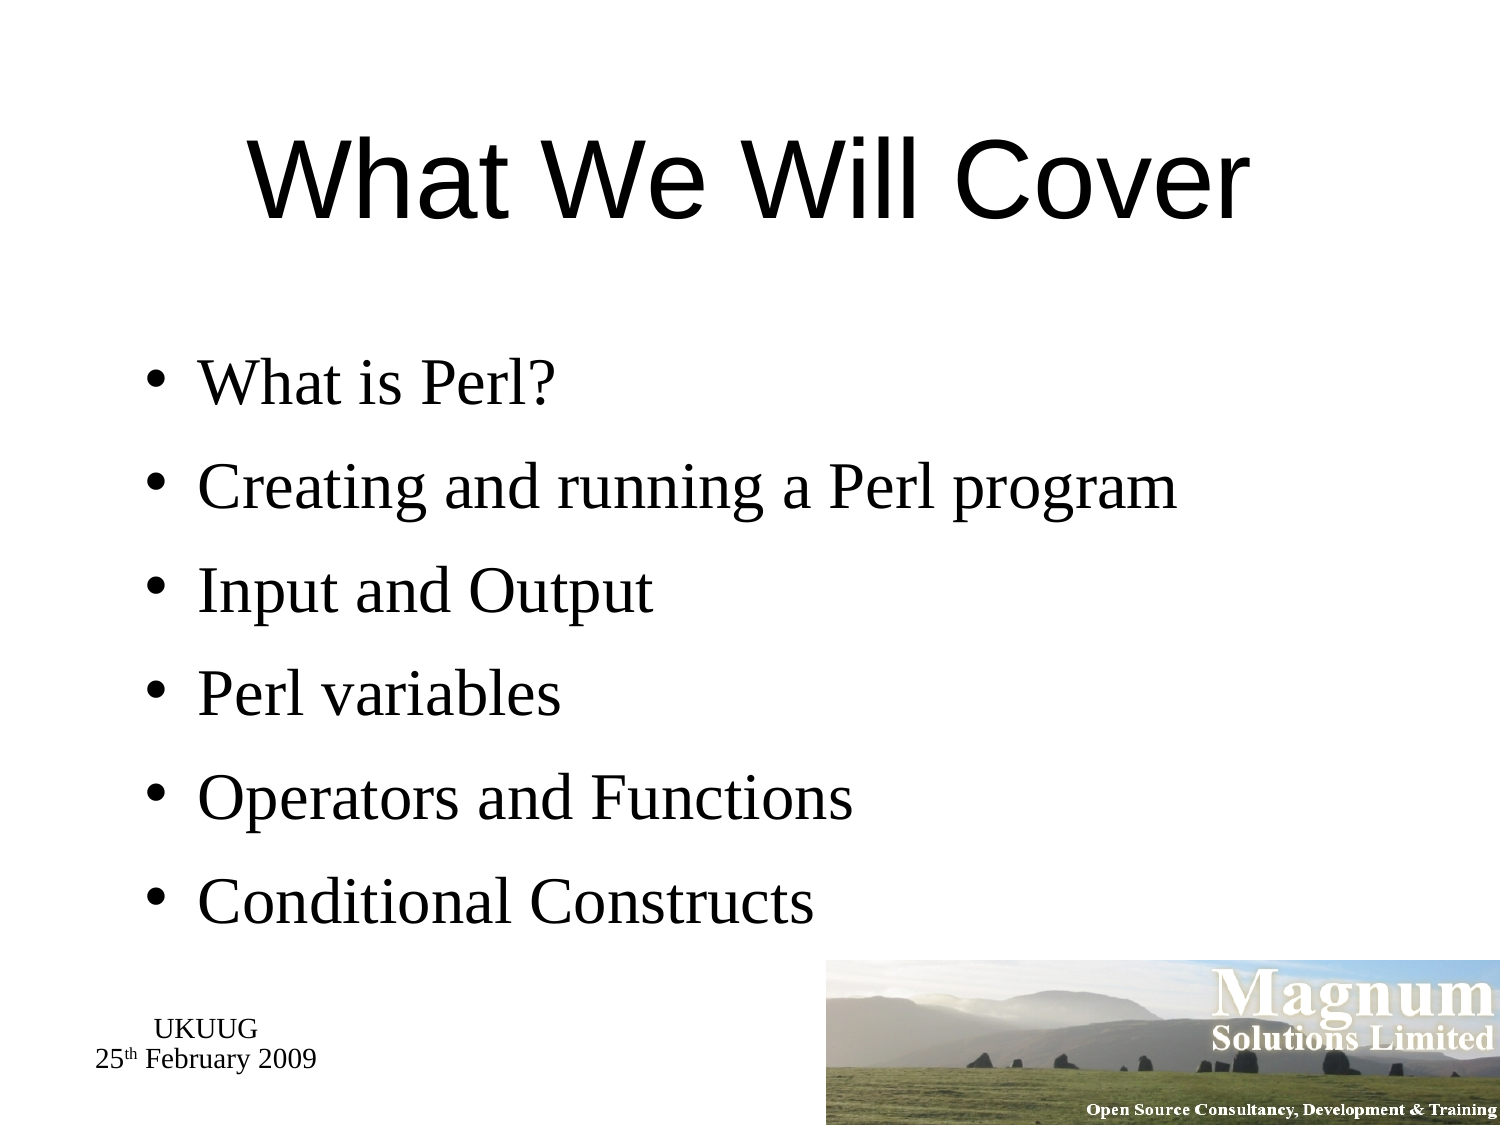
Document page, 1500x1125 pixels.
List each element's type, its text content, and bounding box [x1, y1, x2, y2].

picture [826, 960, 1500, 1125]
title What We Will Cover [112, 62, 1388, 250]
list What is Perl? Creating and running a Perl program Input and Output Perl variables Operators and Functions Conditional Constructs [112, 337, 1388, 1044]
